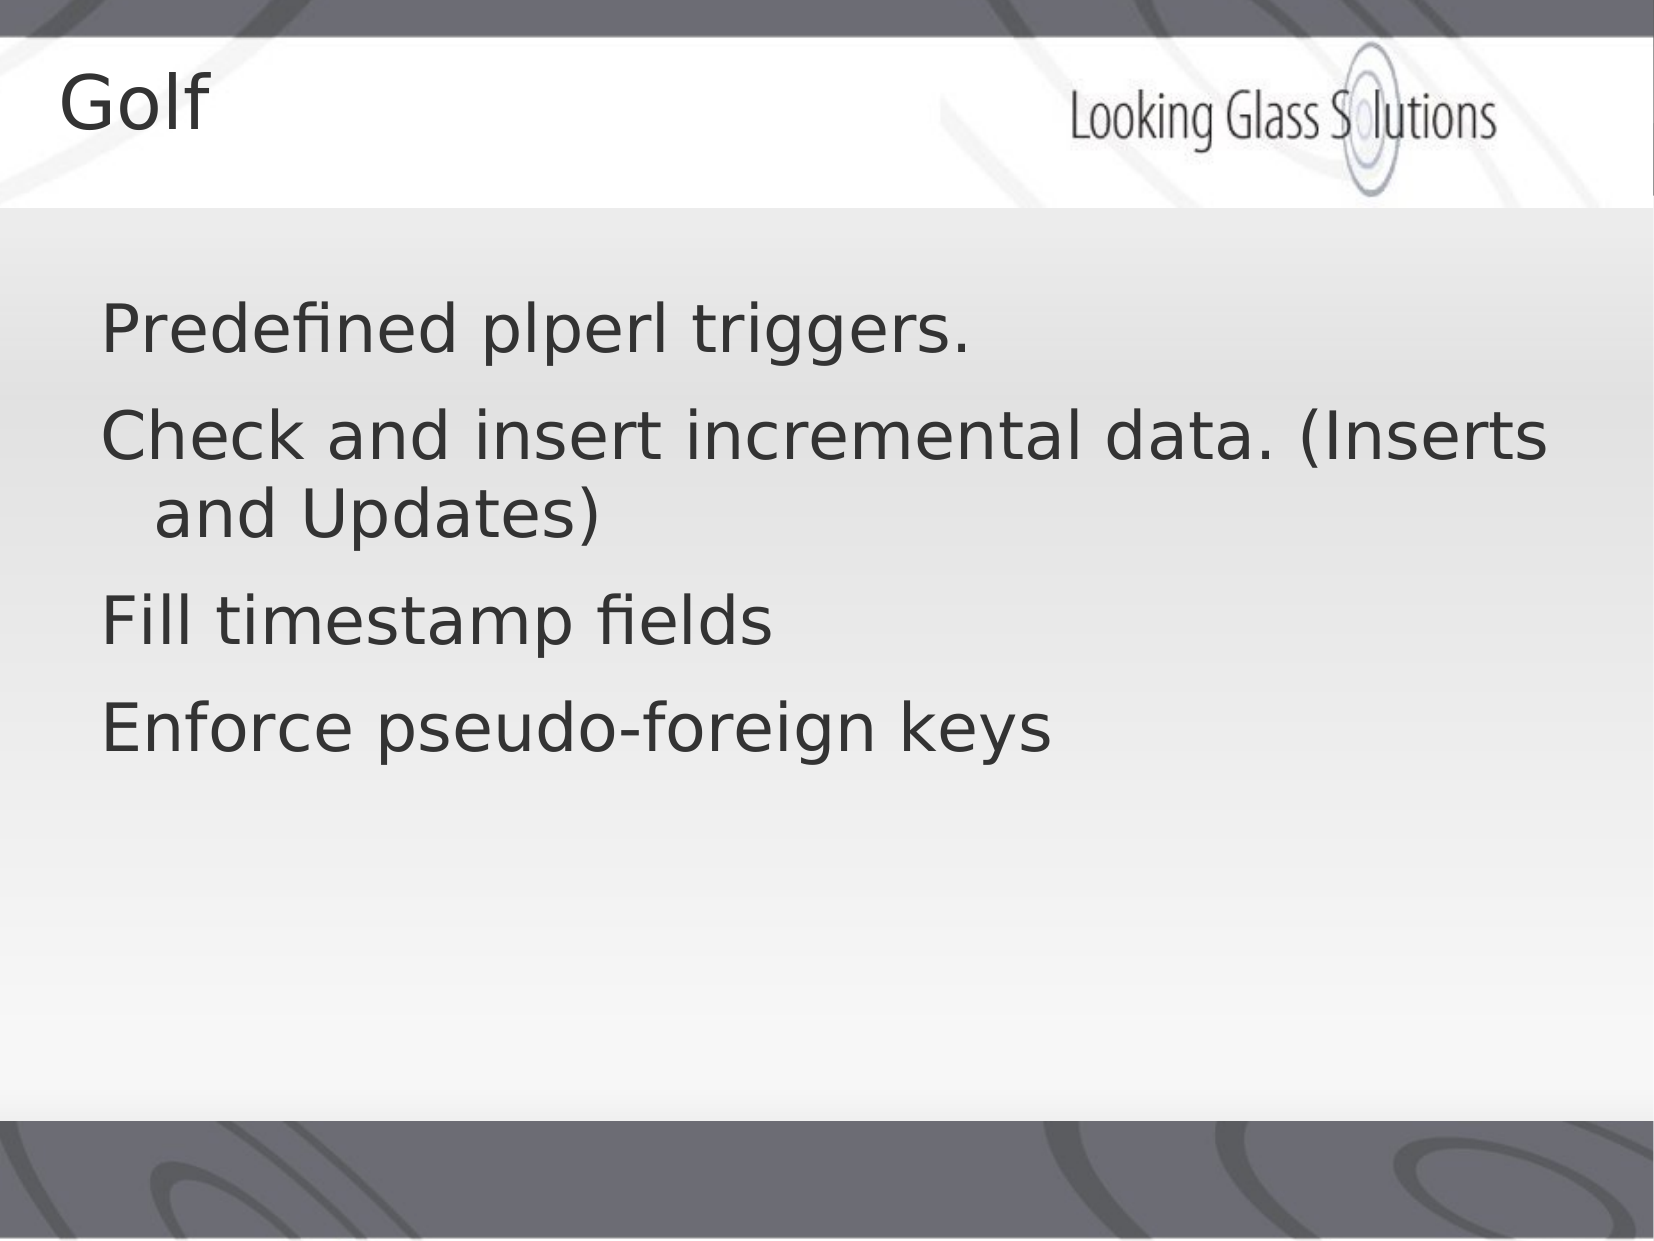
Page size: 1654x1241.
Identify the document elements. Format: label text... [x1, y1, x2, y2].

list Predefined plperl triggers. Check and insert incremental data. (Inserts and Updates) Fill timestamp fields Enforce pseudo-foreign keys [82, 290, 1571, 1109]
title Golf [59, 29, 1270, 178]
picture [0, 0, 1654, 1241]
